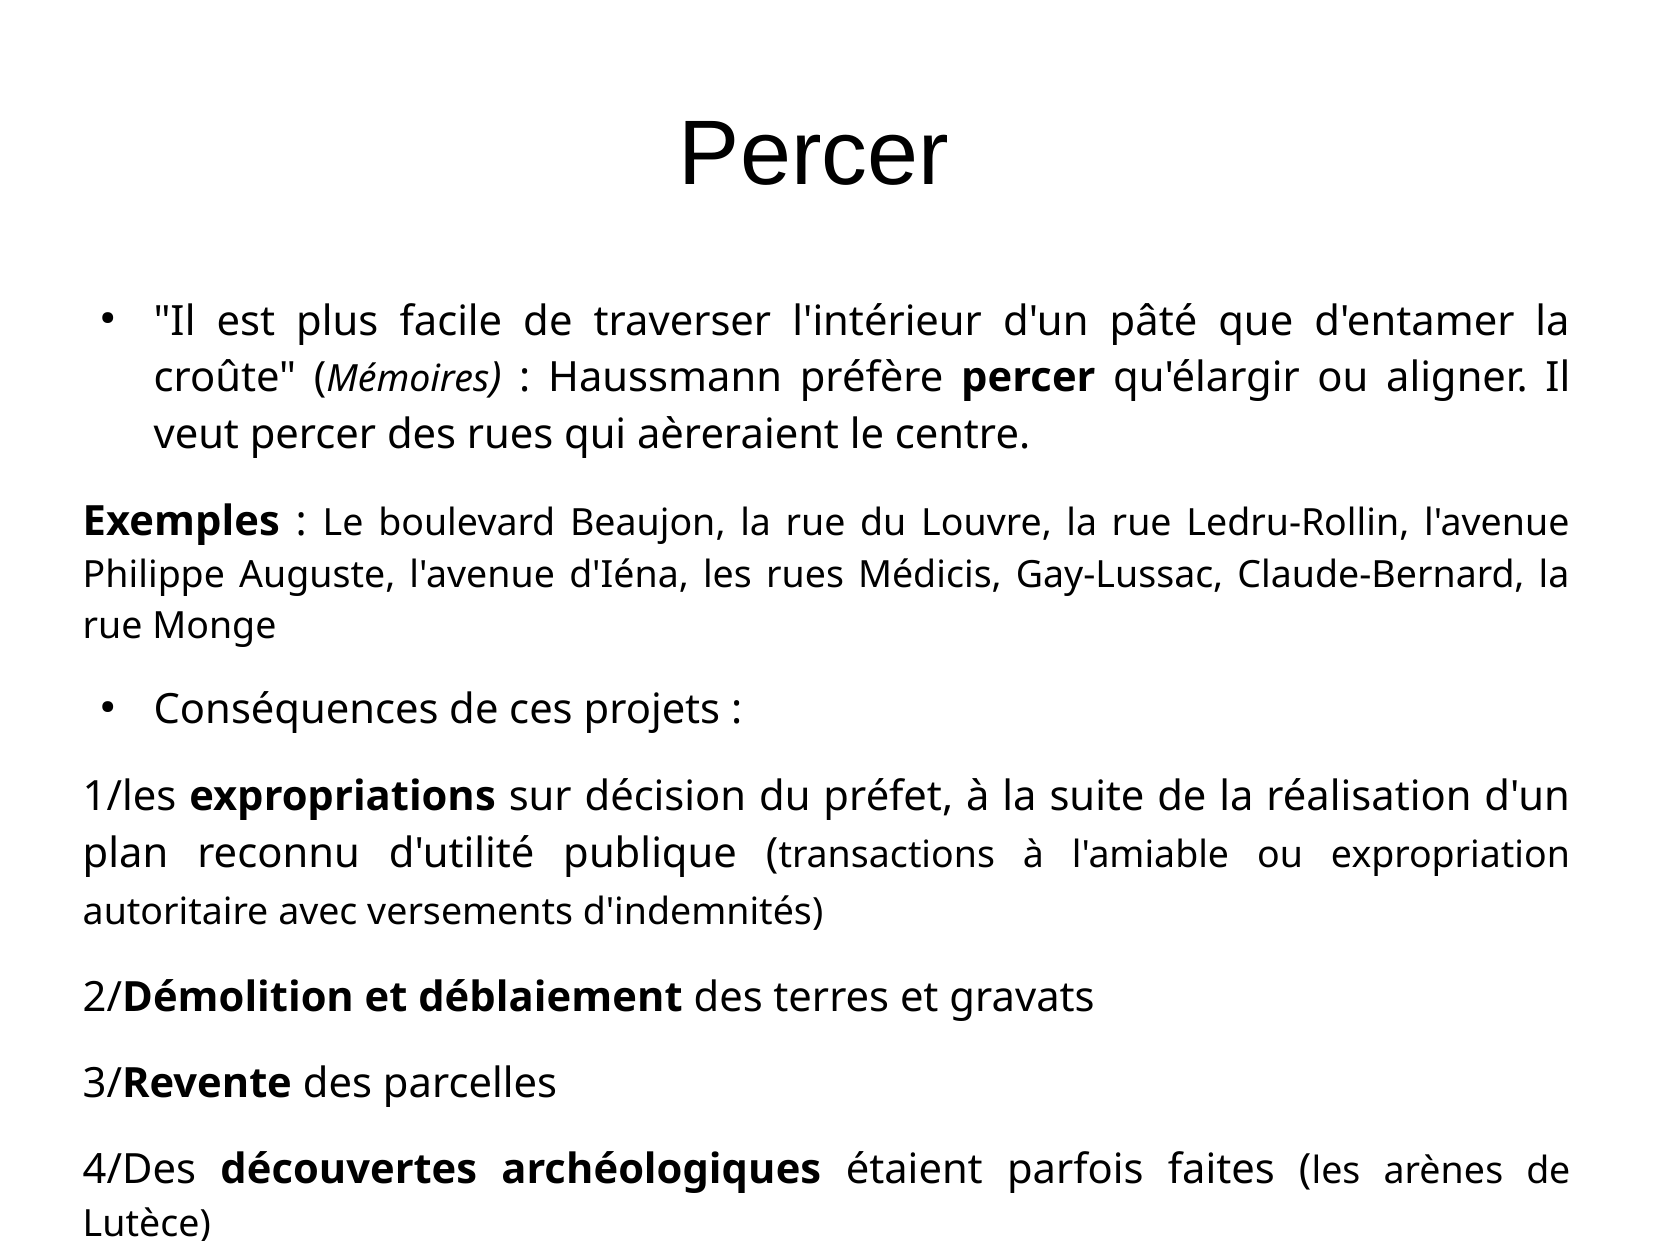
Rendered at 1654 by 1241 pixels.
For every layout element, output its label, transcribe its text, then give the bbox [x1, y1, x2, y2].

list "Il est plus facile de traverser l'intérieur d'un pâté que d'entamer la croûte" (Mémoires) : Haussmann préfère percer qu'élargir ou aligner. Il veut percer des rues qui aèreraient le centre. Exemples : Le boulevard Beaujon, la rue du Louvre, la rue Ledru-Rollin, l'avenue Philippe Auguste, l'avenue d'Iéna, les rues Médicis, Gay-Lussac, Claude-Bernard, la rue Monge Conséquences de ces projets : 1/les expropriations sur décision du préfet, à la suite de la réalisation d'un plan reconnu d'utilité publique (transactions à l'amiable ou expropriation autoritaire avec versements d'indemnités) 2/Démolition et déblaiement des terres et gravats 3/Revente des parcelles 4/Des découvertes archéologiques étaient parfois faites (les arènes de Lutèce) [82, 290, 1571, 1159]
title Percer [82, 49, 1571, 257]
